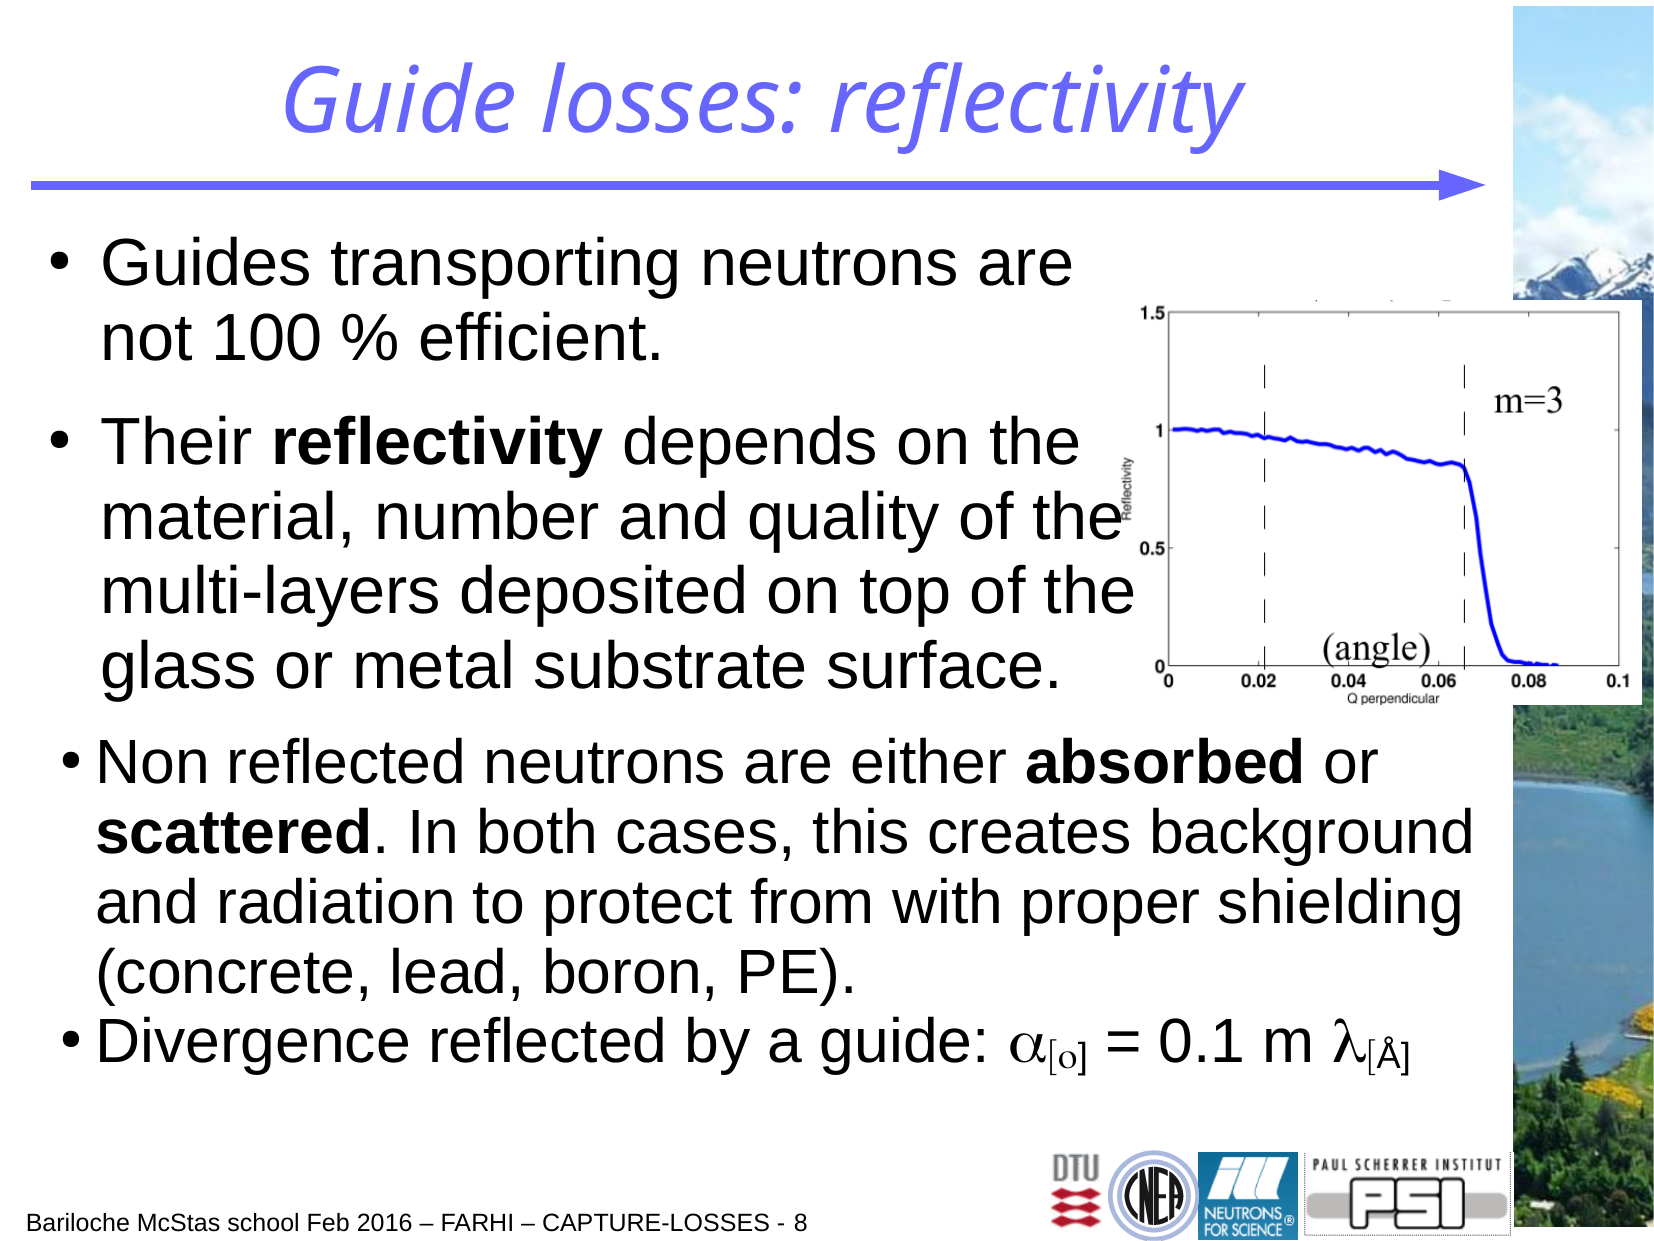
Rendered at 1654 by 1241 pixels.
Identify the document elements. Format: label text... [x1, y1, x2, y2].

picture [1108, 6, 1654, 1241]
text_box Non reflected neutrons are either absorbed or scattered. In both cases, this creates background and radiation to protect from with proper shielding (concrete, lead, boron, PE). Divergence reflected by a guide: a[o] = 0.1 m l[Å] [45, 720, 1501, 1115]
picture [1050, 1152, 1103, 1230]
title Guide losses: reflectivity [17, 31, 1506, 163]
list Guides transporting neutrons are not 100 % efficient. Their reflectivity depends on the material, number and quality of the multi-layers deposited on top of the glass or metal substrate surface. [30, 225, 1141, 736]
